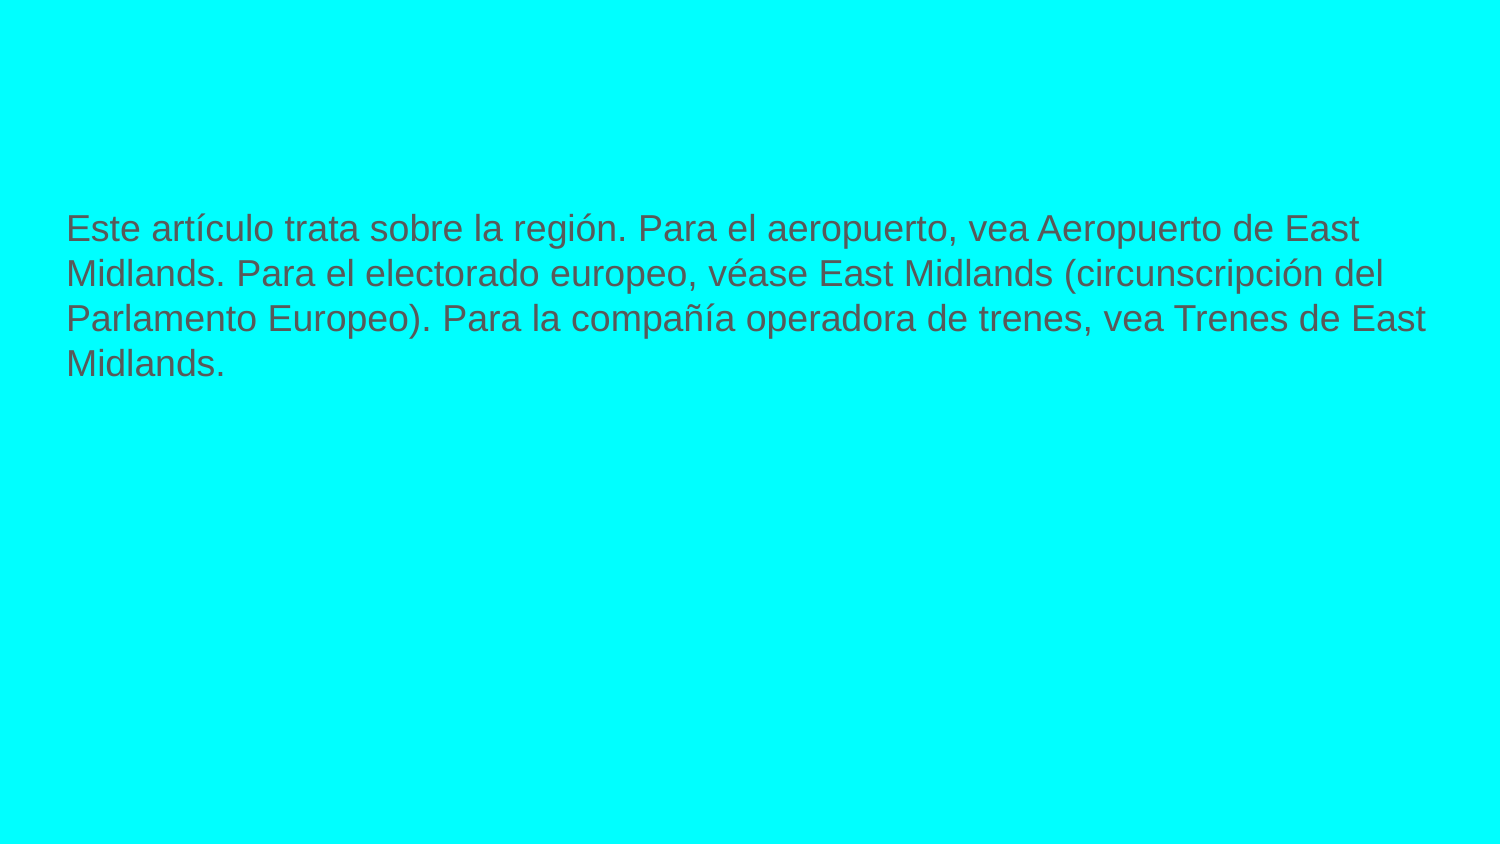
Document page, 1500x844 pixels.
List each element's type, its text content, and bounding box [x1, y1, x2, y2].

list Este artículo trata sobre la región. Para el aeropuerto, vea Aeropuerto de East Midlands. Para el electorado europeo, véase East Midlands (circunscripción del Parlamento Europeo). Para la compañía operadora de trenes, vea Trenes de East Midlands. [51, 189, 1449, 750]
